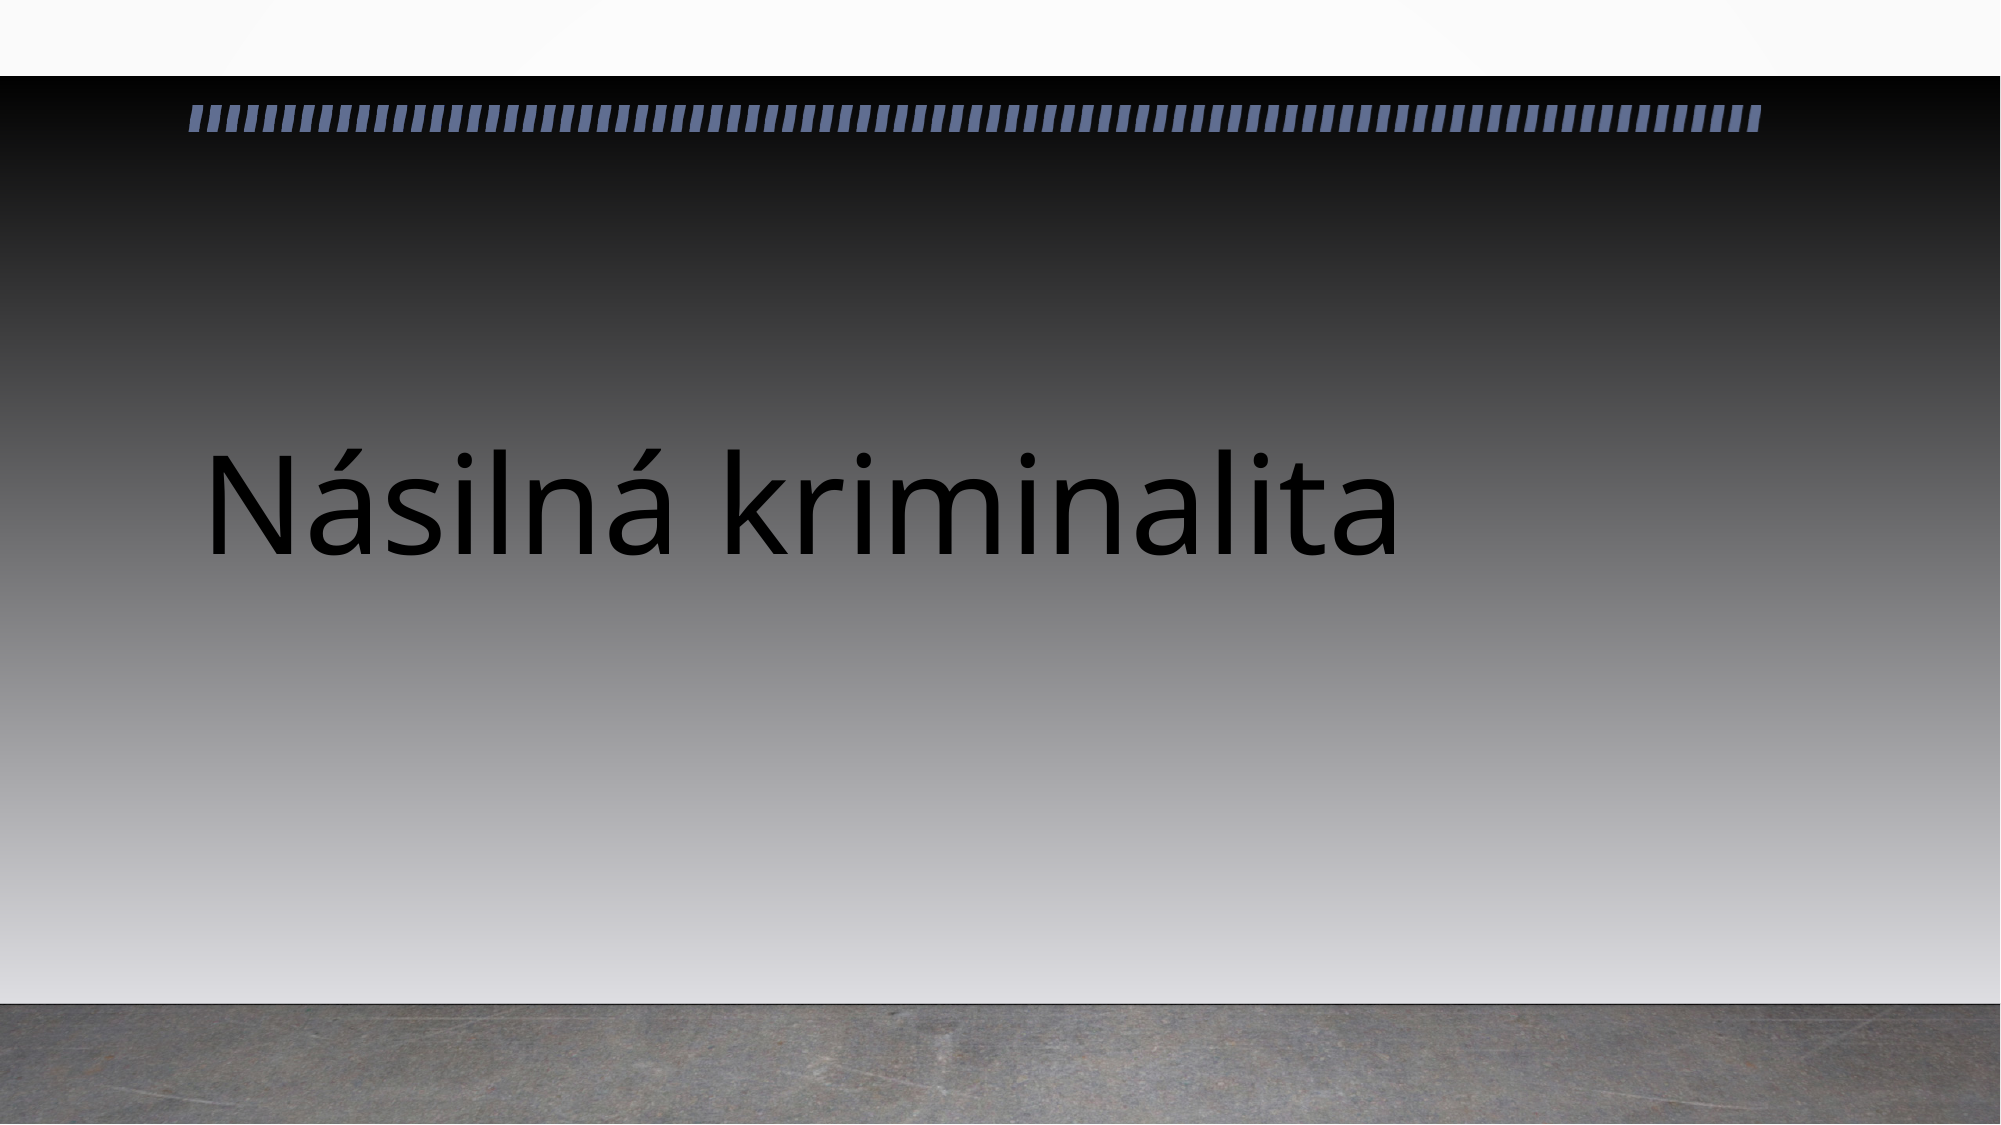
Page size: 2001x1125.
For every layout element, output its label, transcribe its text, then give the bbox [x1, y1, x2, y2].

title Násilná kriminalita [185, 155, 1602, 585]
